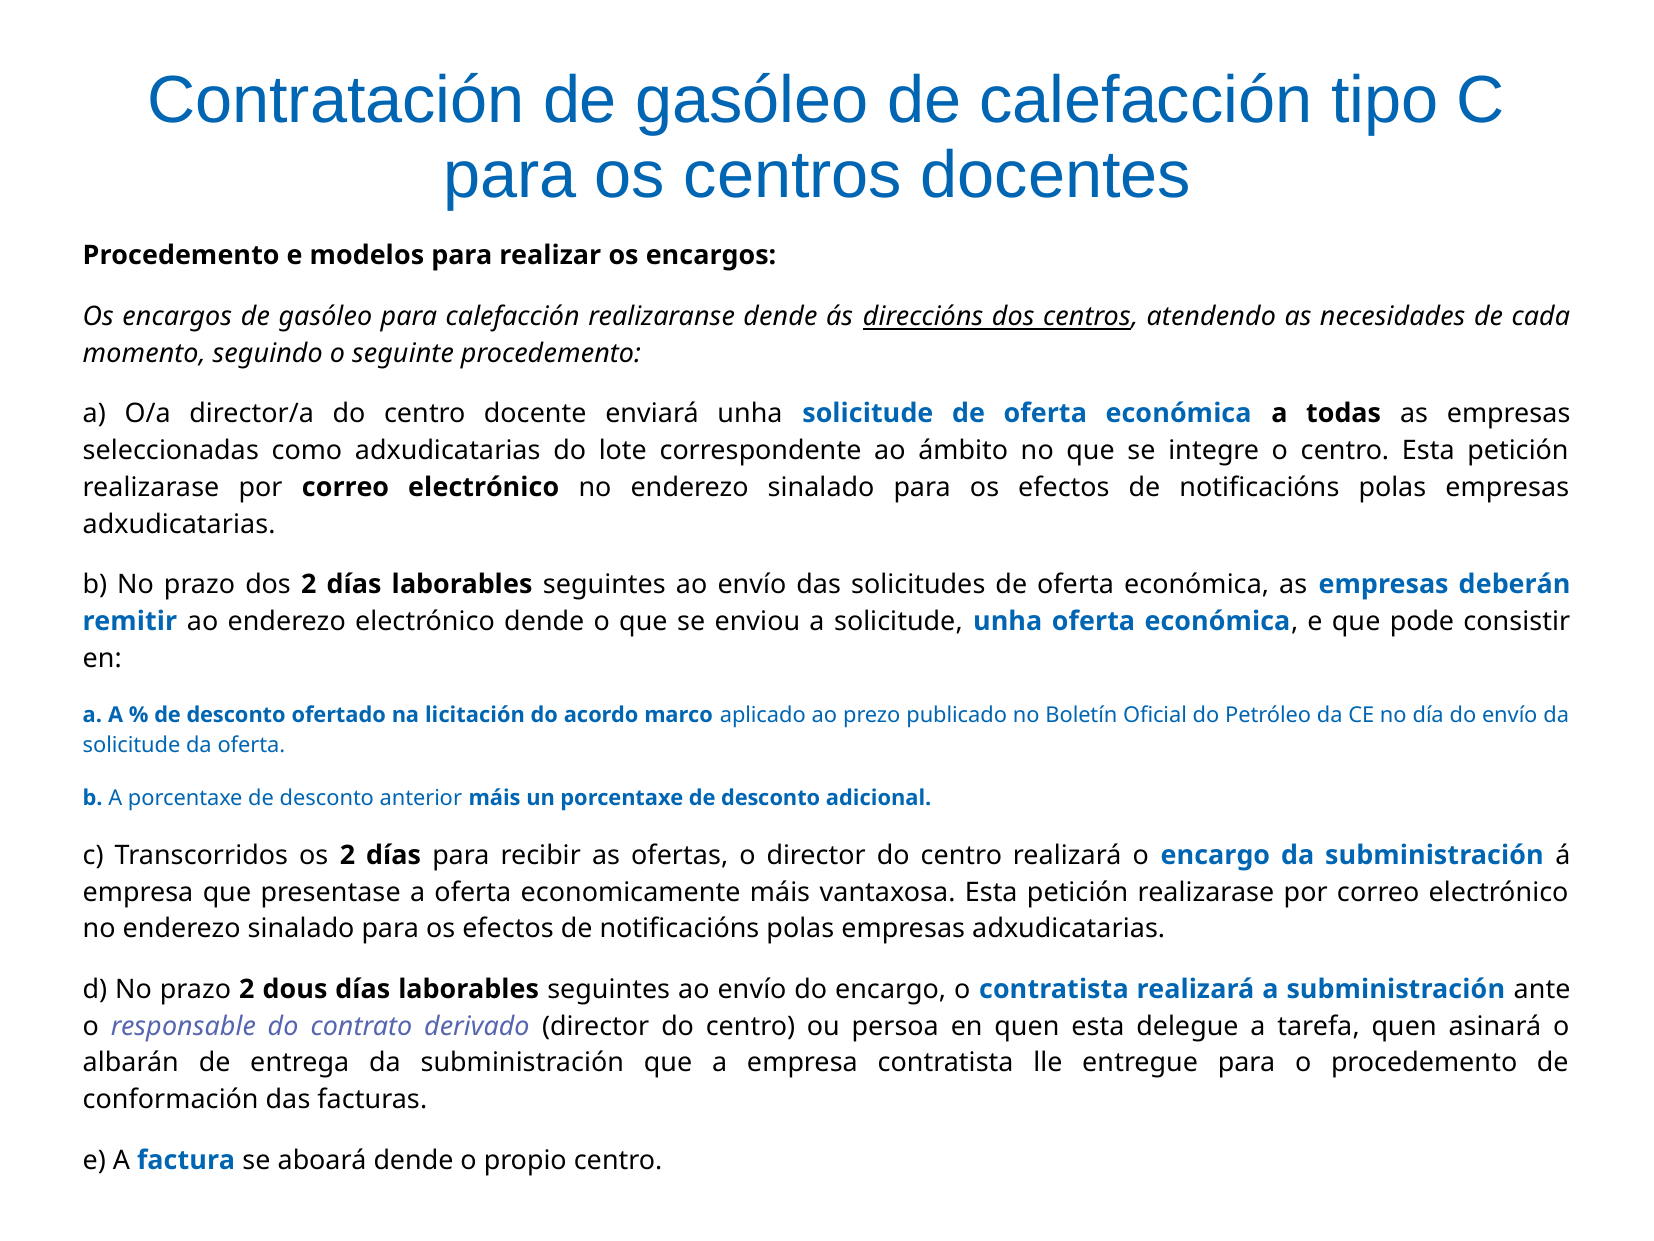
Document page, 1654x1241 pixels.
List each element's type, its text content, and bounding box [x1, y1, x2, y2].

list Procedemento e modelos para realizar os encargos: Os encargos de gasóleo para calefacción realizaranse dende ás direccións dos centros, atendendo as necesidades de cada momento, seguindo o seguinte procedemento: a) O/a director/a do centro docente enviará unha solicitude de oferta económica a todas as empresas seleccionadas como adxudicatarias do lote correspondente ao ámbito no que se integre o centro. Esta petición realizarase por correo electrónico no enderezo sinalado para os efectos de notificacións polas empresas adxudicatarias. b) No prazo dos 2 días laborables seguintes ao envío das solicitudes de oferta económica, as empresas deberán remitir ao enderezo electrónico dende o que se enviou a solicitude, unha oferta económica, e que pode consistir en: a. A % de desconto ofertado na licitación do acordo marco aplicado ao prezo publicado no Boletín Oficial do Petróleo da CE no día do envío da solicitude da oferta. b. A porcentaxe de desconto anterior máis un porcentaxe de desconto adicional. c) Transcorridos os 2 días para recibir as ofertas, o director do centro realizará o encargo da subministración á empresa que presentase a oferta economicamente máis vantaxosa. Esta petición realizarase por correo electrónico no enderezo sinalado para os efectos de notificacións polas empresas adxudicatarias. d) No prazo 2 dous días laborables seguintes ao envío do encargo, o contratista realizará a subministración ante o responsable do contrato derivado (director do centro) ou persoa en quen esta delegue a tarefa, quen asinará o albarán de entrega da subministración que a empresa contratista lle entregue para o procedemento de conformación das facturas. e) A factura se aboará dende o propio centro. [82, 236, 1571, 1182]
title Contratación de gasóleo de calefacción tipo C para os centros docentes [82, 49, 1571, 225]
